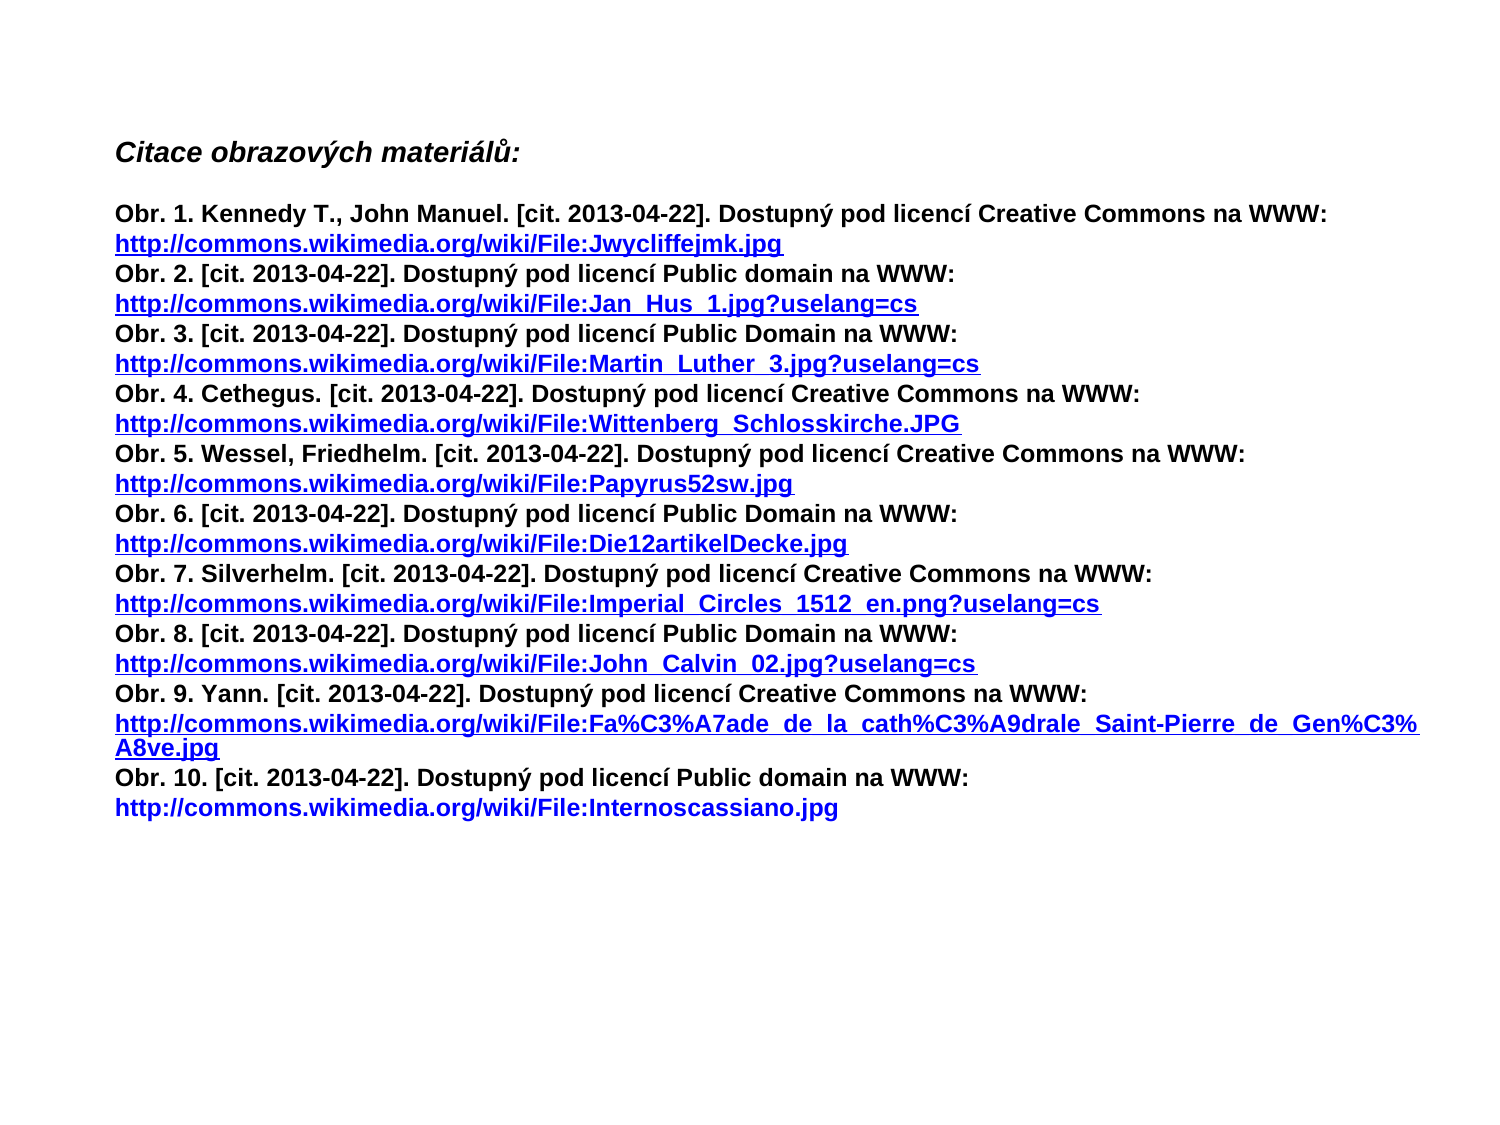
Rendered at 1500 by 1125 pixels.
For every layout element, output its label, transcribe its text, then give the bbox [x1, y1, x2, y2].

text_box Citace obrazových materiálů: Obr. 1. Kennedy T., John Manuel. [cit. 2013-04-22]. Dostupný pod licencí Creative Commons na WWW: http://commons.wikimedia.org/wiki/File:Jwycliffejmk.jpg Obr. 2. [cit. 2013-04-22]. Dostupný pod licencí Public domain na WWW: http://commons.wikimedia.org/wiki/File:Jan_Hus_1.jpg?uselang=cs Obr. 3. [cit. 2013-04-22]. Dostupný pod licencí Public Domain na WWW: http://commons.wikimedia.org/wiki/File:Martin_Luther_3.jpg?uselang=cs Obr. 4. Cethegus. [cit. 2013-04-22]. Dostupný pod licencí Creative Commons na WWW: http://commons.wikimedia.org/wiki/File:Wittenberg_Schlosskirche.JPG Obr. 5. Wessel, Friedhelm. [cit. 2013-04-22]. Dostupný pod licencí Creative Commons na WWW: http://commons.wikimedia.org/wiki/File:Papyrus52sw.jpg Obr. 6. [cit. 2013-04-22]. Dostupný pod licencí Public Domain na WWW: http://commons.wikimedia.org/wiki/File:Die12artikelDecke.jpg Obr. 7. Silverhelm. [cit. 2013-04-22]. Dostupný pod licencí Creative Commons na WWW: http://commons.wikimedia.org/wiki/File:Imperial_Circles_1512_en.png?uselang=cs Obr. 8. [cit. 2013-04-22]. Dostupný pod licencí Public Domain na WWW: http://commons.wikimedia.org/wiki/File:John_Calvin_02.jpg?uselang=cs Obr. 9. Yann. [cit. 2013-04-22]. Dostupný pod licencí Creative Commons na WWW: http://commons.wikimedia.org/wiki/File:Fa%C3%A7ade_de_la_cath%C3%A9drale_Saint-Pierre_de_Gen%C3%A8ve.jpg Obr. 10. [cit. 2013-04-22]. Dostupný pod licencí Public domain na WWW: http://commons.wikimedia.org/wiki/File:Internoscassiano.jpg [100, 125, 1447, 835]
